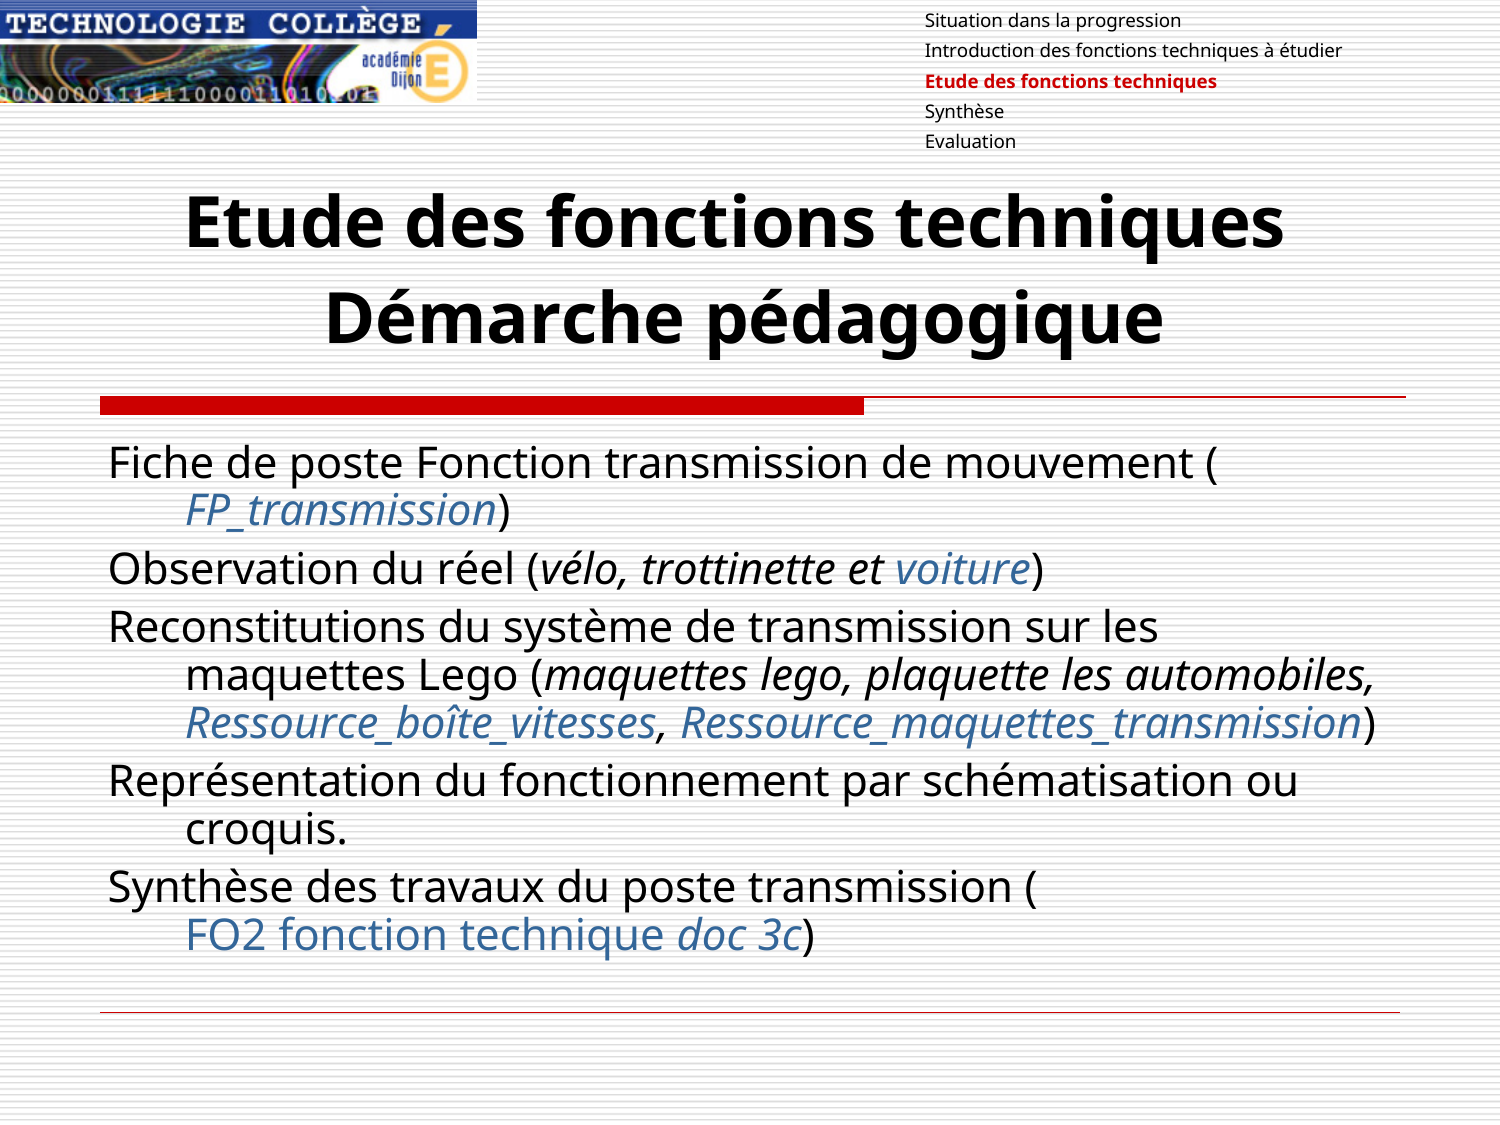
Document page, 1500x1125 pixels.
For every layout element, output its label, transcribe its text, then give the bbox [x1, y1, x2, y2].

picture [0, 0, 1500, 1125]
list Fiche de poste Fonction transmission de mouvement (FP_transmission) Observation du réel (vélo, trottinette et voiture) Reconstitutions du système de transmission sur les maquettes Lego (maquettes lego, plaquette les automobiles, Ressource_boîte_vitesses, Ressource_maquettes_transmission) Représentation du fonctionnement par schématisation ou croquis. Synthèse des travaux du poste transmission (FO2 fonction technique doc 3c) [92, 432, 1406, 1009]
text_box Situation dans la progression Introduction des fonctions techniques à étudier Etude des fonctions techniques Synthèse Evaluation [832, 0, 1500, 173]
title Etude des fonctions techniques Démarche pédagogique [88, 172, 1401, 373]
